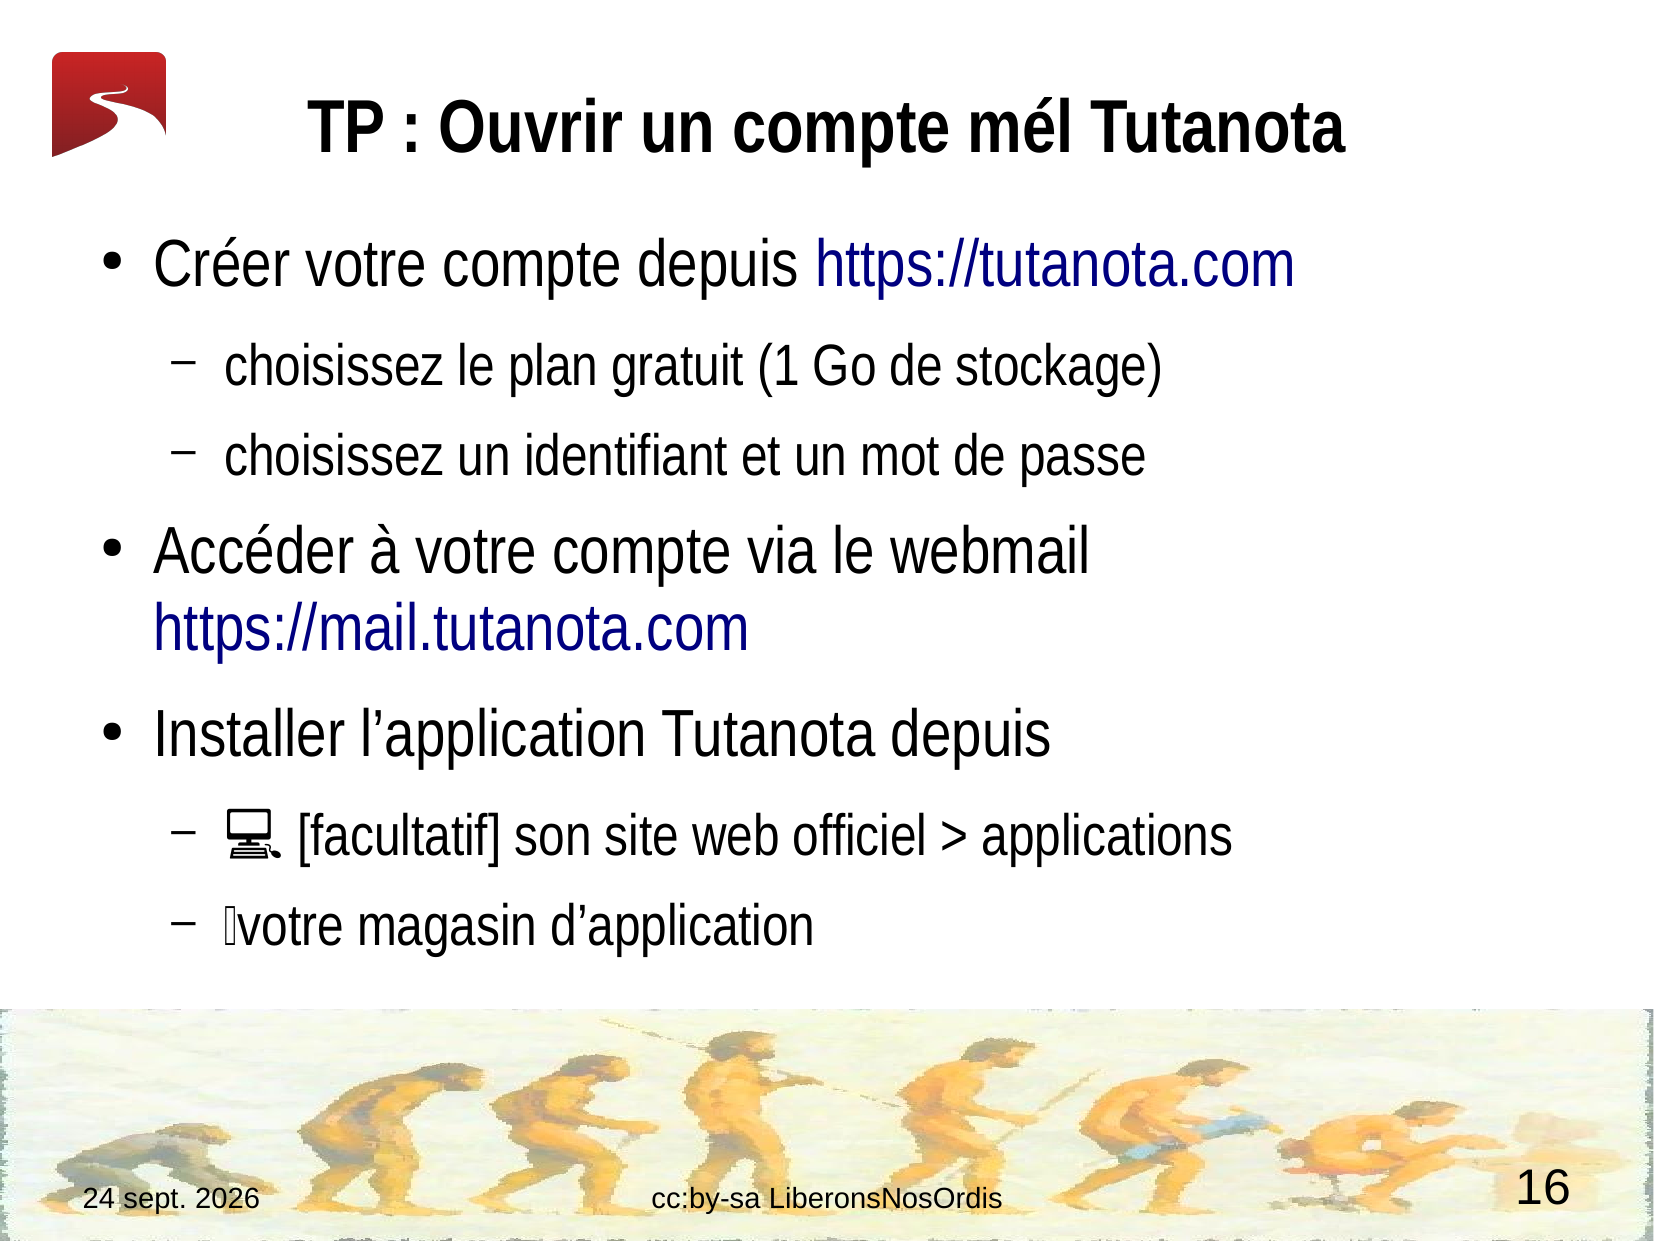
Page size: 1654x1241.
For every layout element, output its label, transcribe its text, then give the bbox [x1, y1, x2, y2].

title TP : Ouvrir un compte mél Tutanota [82, 49, 1571, 201]
list Créer votre compte depuis https://tutanota.com choisissez le plan gratuit (1 Go de stockage) choisissez un identifiant et un mot de passe Accéder à votre compte via le webmail https://mail.tutanota.com Installer l’application Tutanota depuis 💻 [facultatif] son site web officiel > applications 📱votre magasin d’application [82, 224, 1571, 1010]
picture [0, 1009, 1654, 1241]
picture [52, 52, 166, 166]
